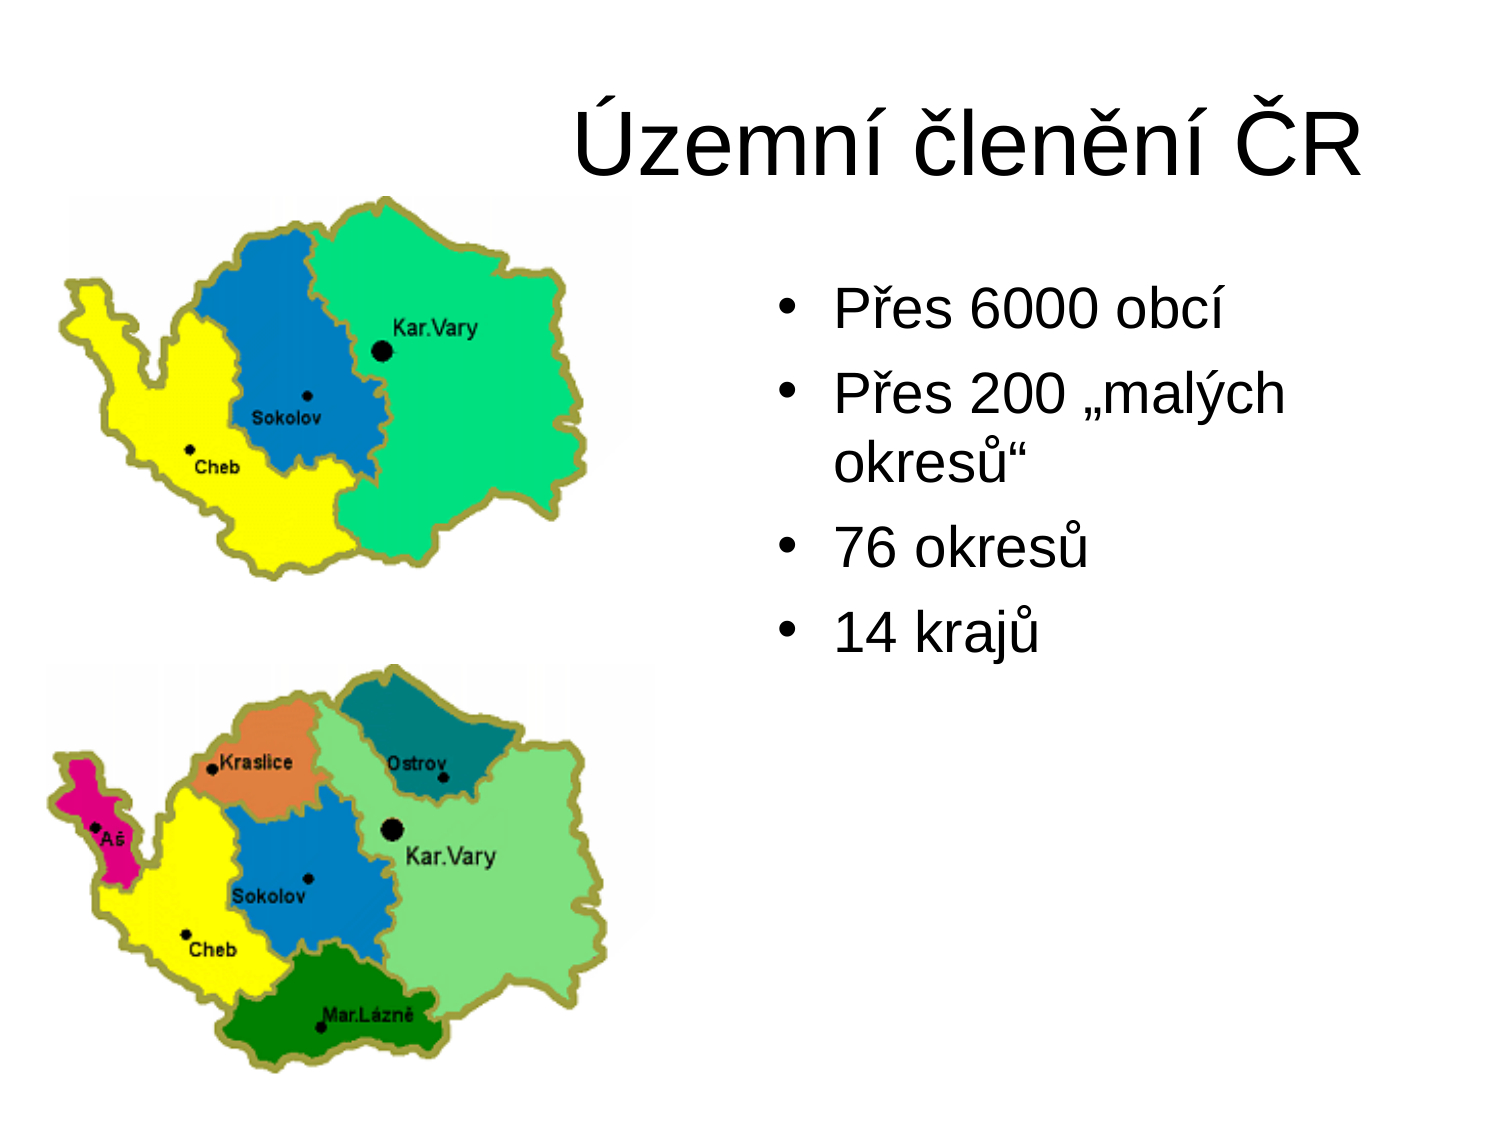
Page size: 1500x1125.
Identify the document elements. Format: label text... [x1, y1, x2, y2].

title Územní členění ČR [513, 45, 1426, 233]
list Přes 6000 obcí Přes 200 „malých okresů“ 76 okresů 14 krajů [762, 262, 1426, 1006]
picture [53, 196, 632, 630]
picture [41, 664, 655, 1125]
